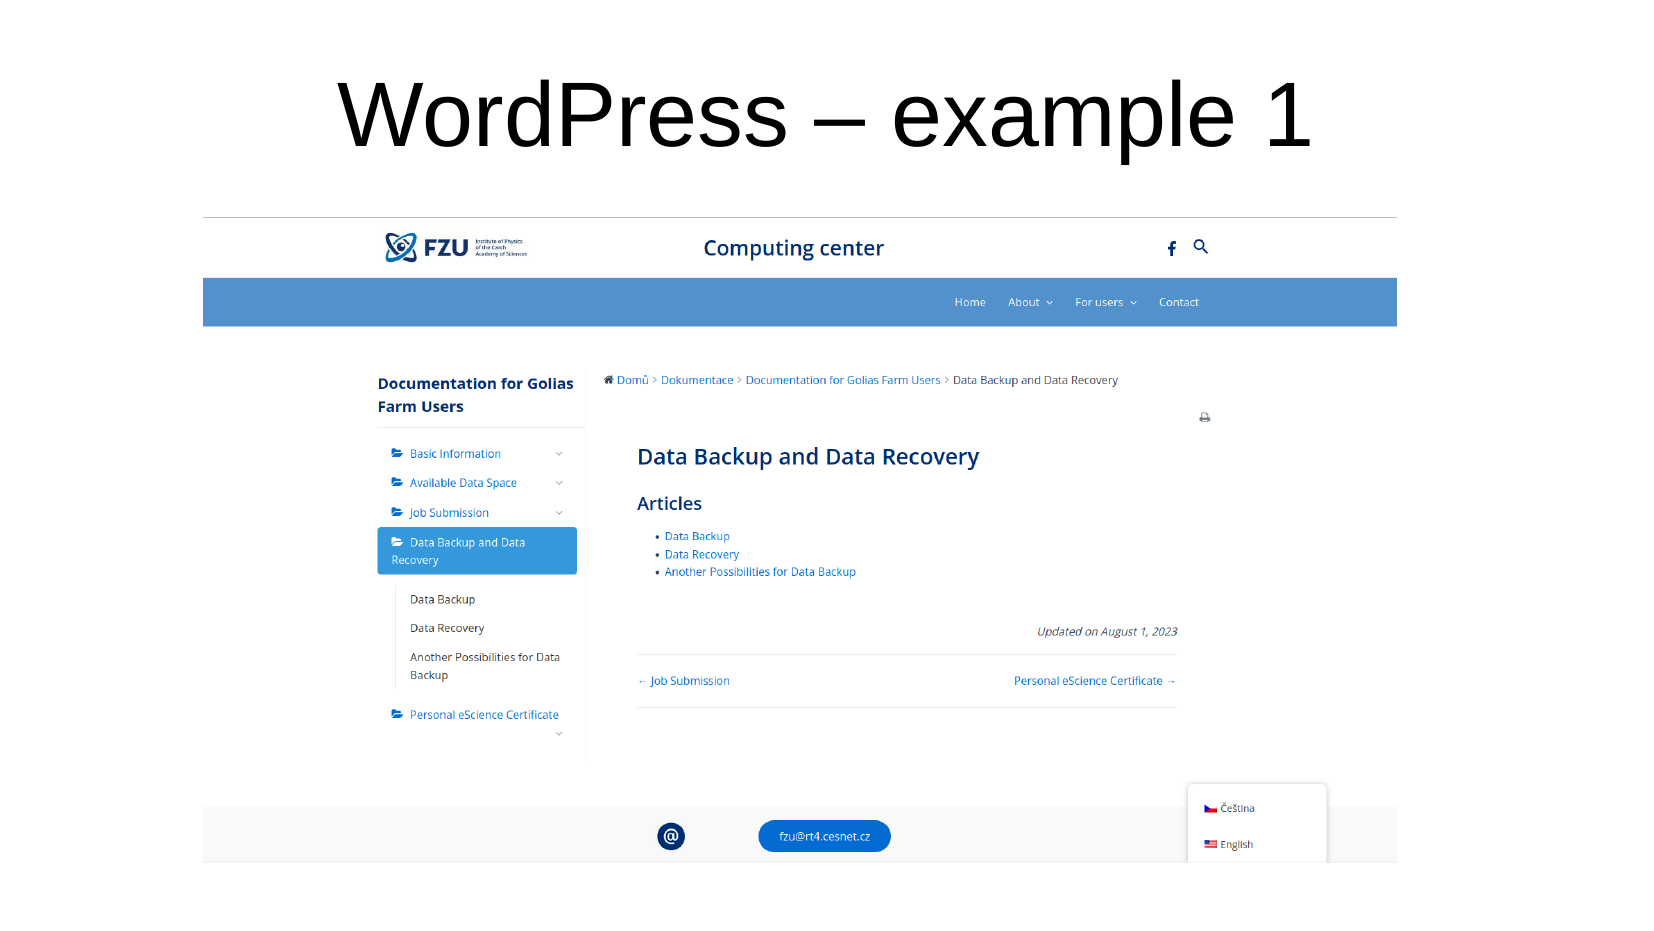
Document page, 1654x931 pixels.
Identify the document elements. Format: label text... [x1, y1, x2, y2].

picture [203, 217, 1397, 863]
title WordPress – example 1 [82, 37, 1571, 193]
